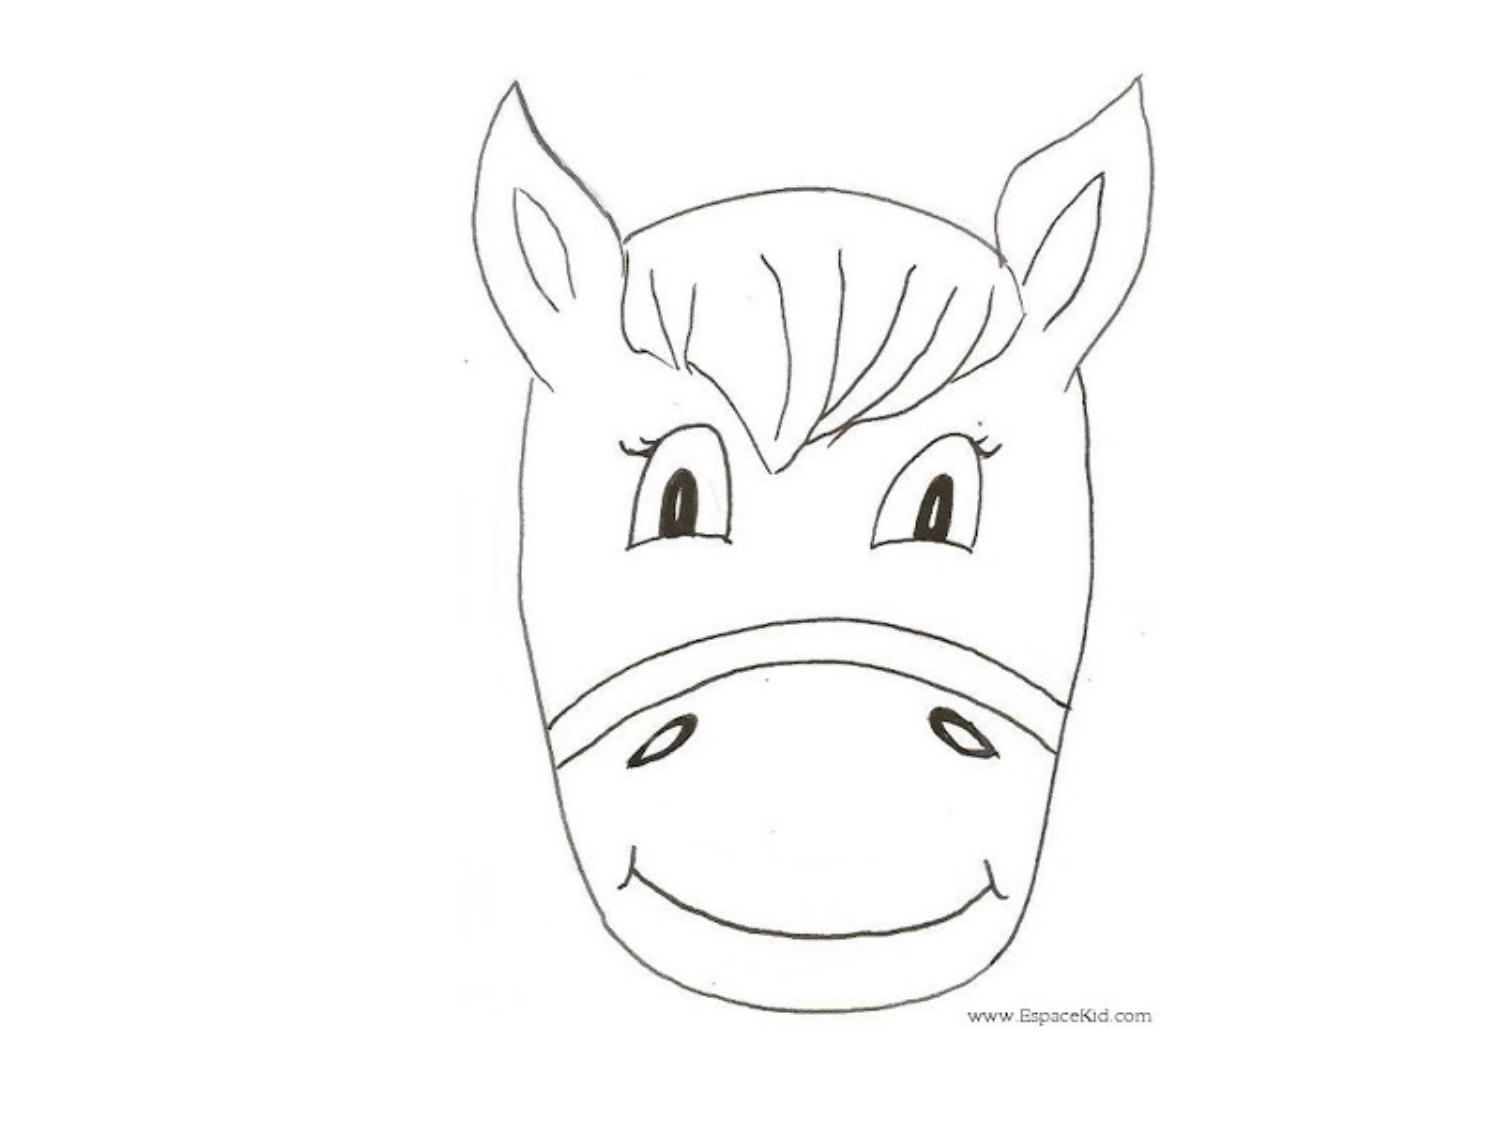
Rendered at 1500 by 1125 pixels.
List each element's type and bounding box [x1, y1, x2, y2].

picture [460, 68, 1160, 1028]
